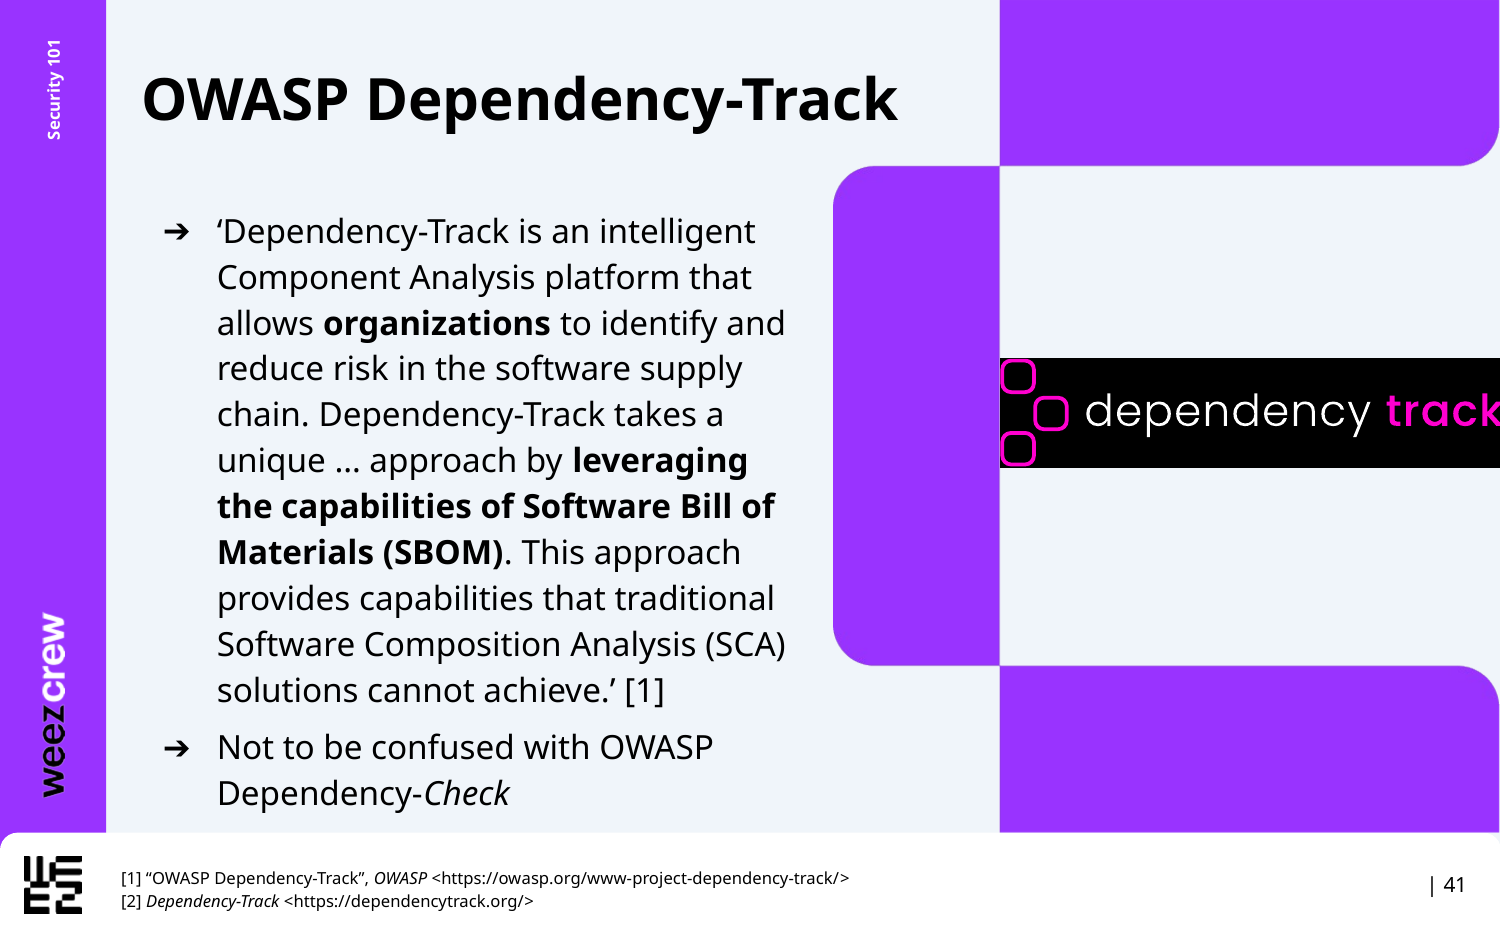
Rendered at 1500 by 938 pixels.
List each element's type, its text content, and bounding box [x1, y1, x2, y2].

list ‘Dependency-Track is an intelligent Component Analysis platform that allows organizations to identify and reduce risk in the software supply chain. Dependency-Track takes a unique … approach by leveraging the capabilities of Software Bill of Materials (SBOM). This approach provides capabilities that traditional Software Composition Analysis (SCA) solutions cannot achieve.’ [1] Not to be confused with OWASP Dependency-Check [126, 188, 816, 809]
picture [833, 0, 1500, 833]
picture [24, 856, 82, 914]
title OWASP Dependency-Track [126, 24, 976, 170]
slide_number | <number> [1426, 850, 1482, 922]
picture [43, 612, 65, 798]
subtitle [1] “OWASP Dependency-Track”, OWASP <https://owasp.org/www-project-dependency-track/> [2] Dependency-Track <https://dependencytrack.org/> [106, 836, 1426, 938]
title Security 101 [0, 24, 107, 497]
